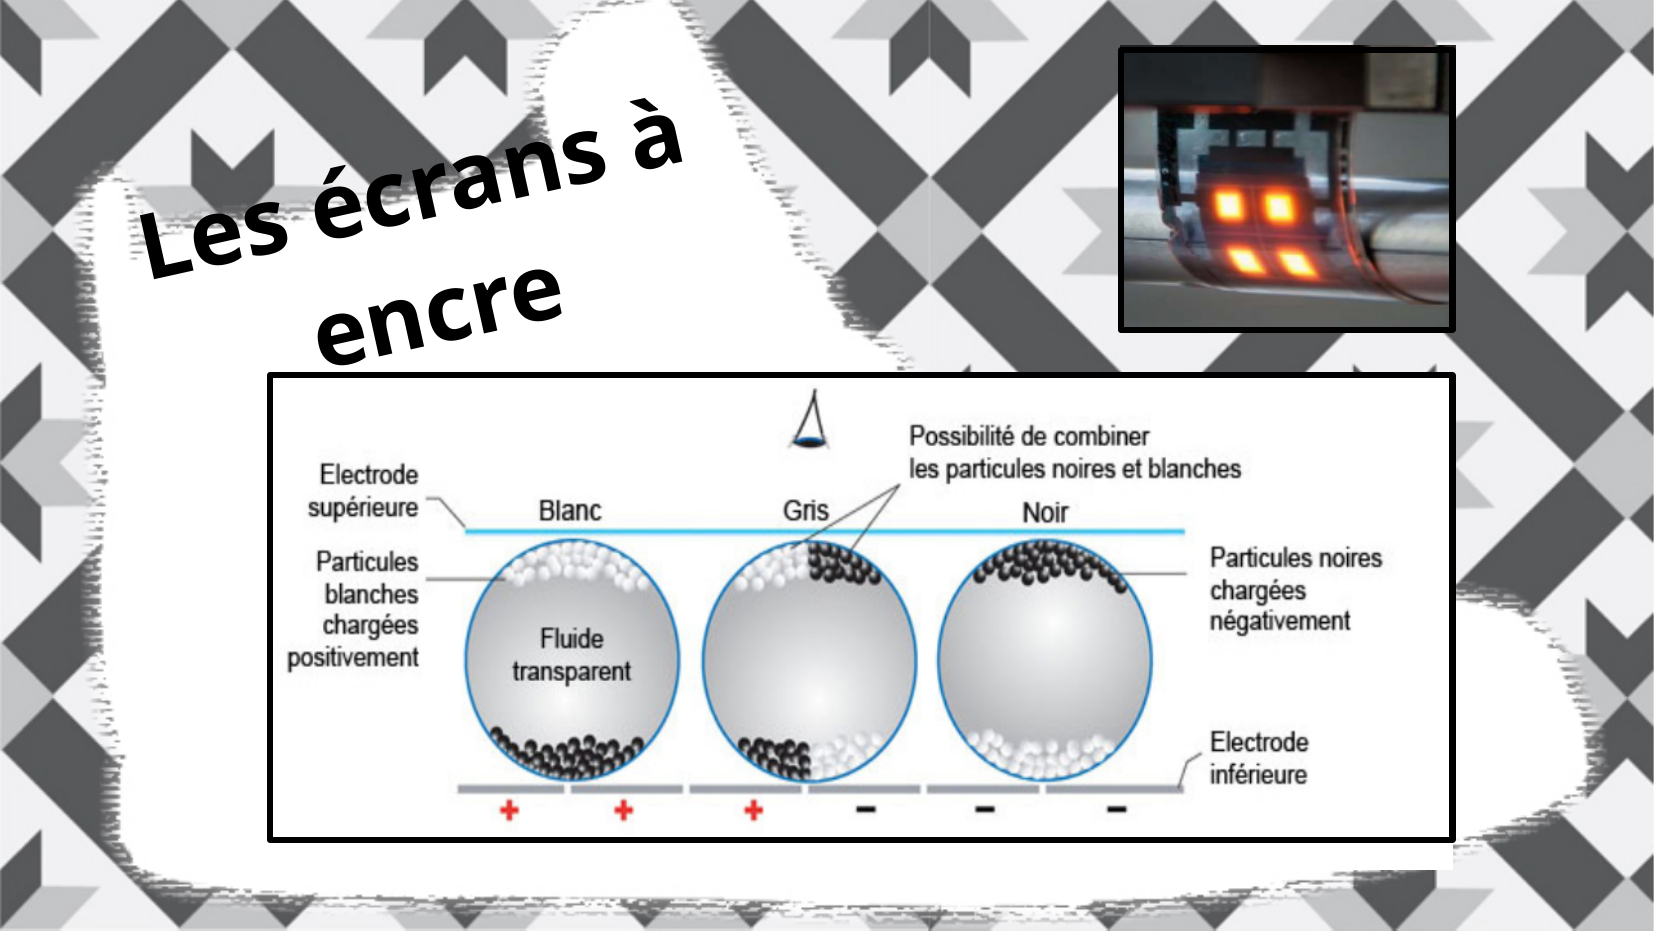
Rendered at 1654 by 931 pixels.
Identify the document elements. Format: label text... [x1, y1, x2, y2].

picture [0, 0, 1654, 931]
picture [538, 307, 552, 311]
title Les écrans à encre [0, 72, 851, 422]
picture [342, 350, 358, 355]
